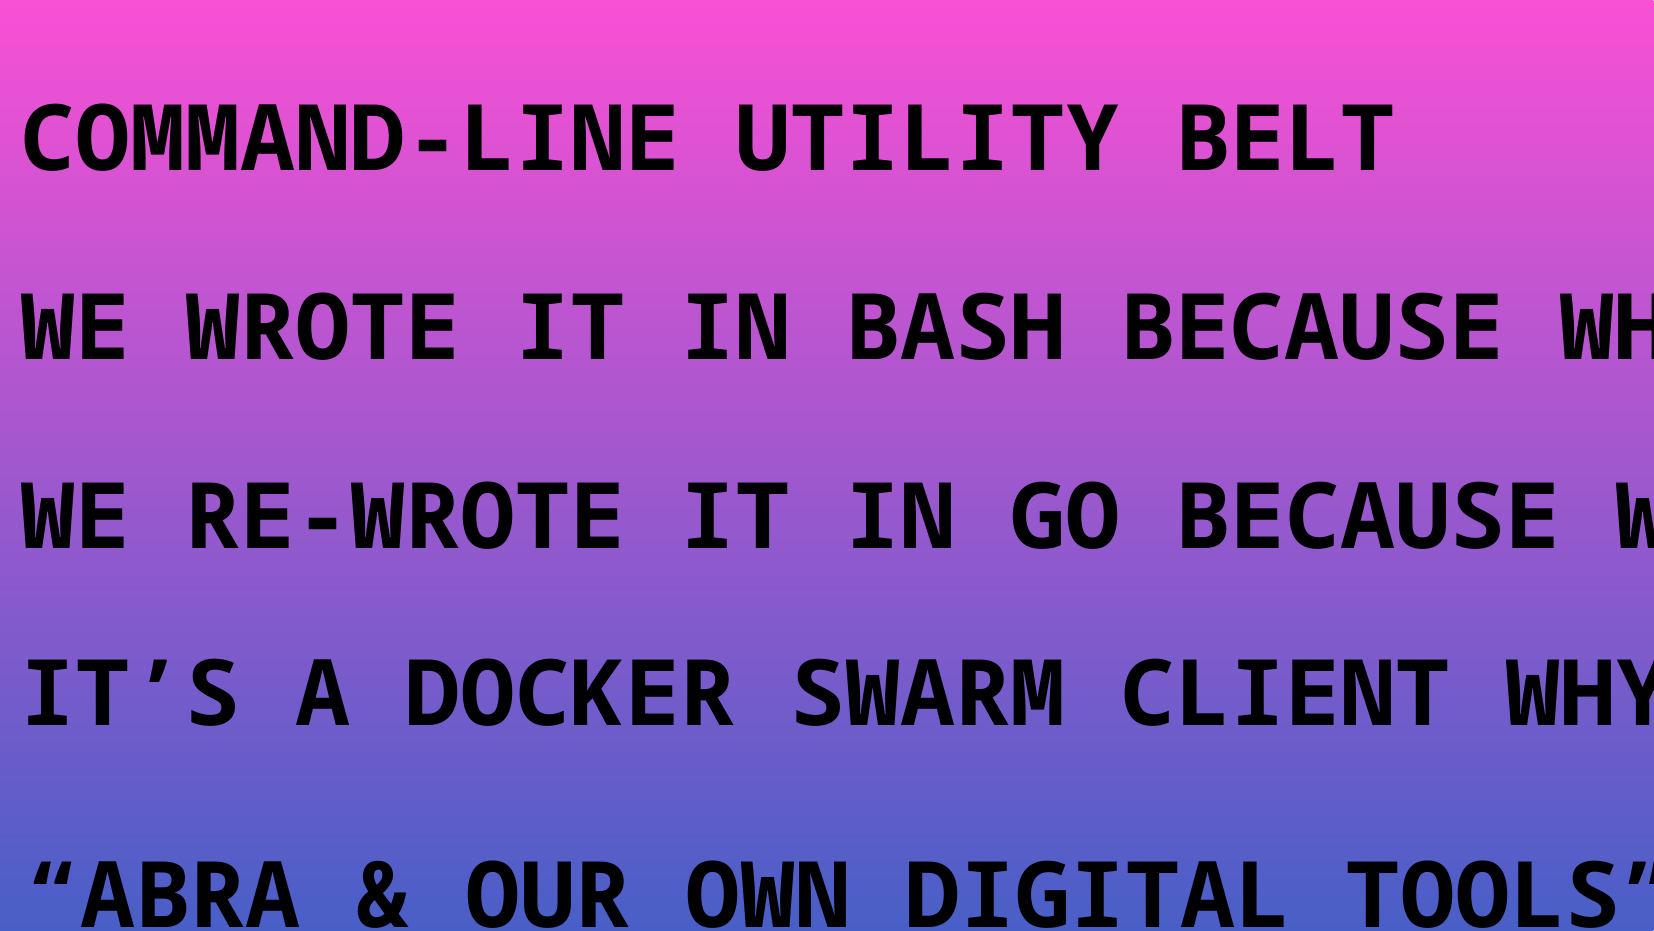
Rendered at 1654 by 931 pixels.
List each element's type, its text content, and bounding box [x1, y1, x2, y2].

text_box WE WROTE IT IN BASH BECAUSE WHYYY [6, 253, 1646, 362]
text_box “ABRA & OUR OWN DIGITAL TOOLS” [11, 822, 1421, 931]
text_box WE RE-WROTE IT IN GO BECAUSE WHYYY [6, 442, 1646, 551]
text_box IT’S A DOCKER SWARM CLIENT WHYYY [6, 620, 1646, 728]
text_box COMMAND-LINE UTILITY BELT [5, 64, 1646, 173]
